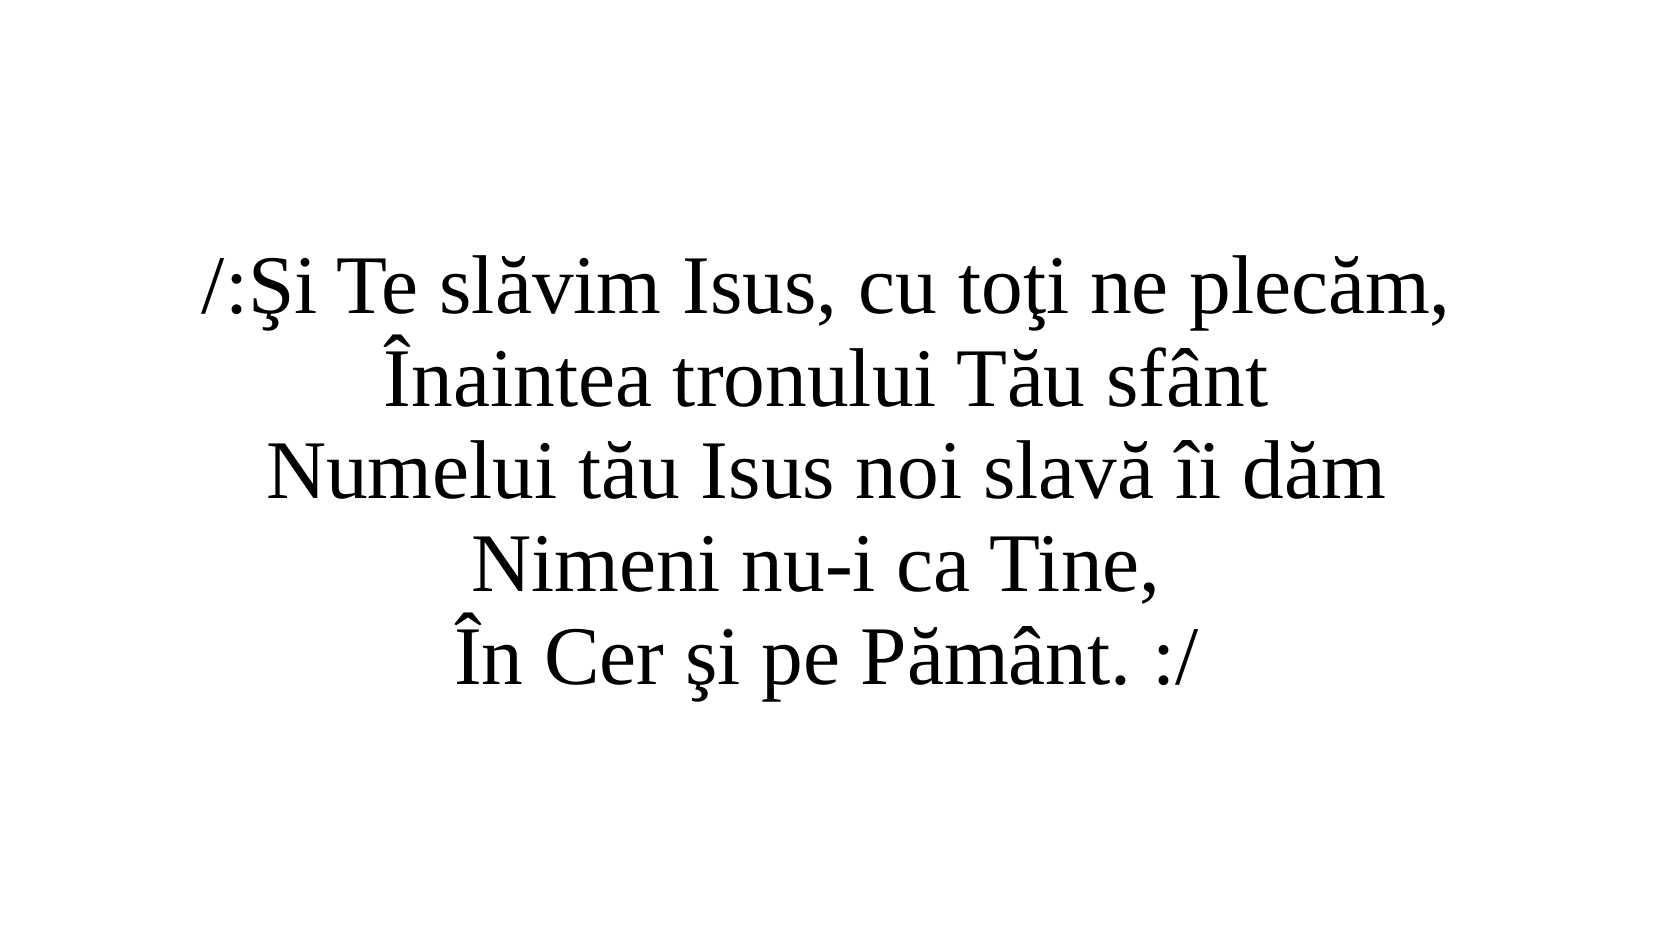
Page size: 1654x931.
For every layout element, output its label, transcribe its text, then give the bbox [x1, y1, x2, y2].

subtitle /:Şi Te slăvim Isus, cu toţi ne plecăm, Înaintea tronului Tău sfânt Numelui tău Isus noi slavă îi dăm Nimeni nu-i ca Tine, În Cer şi pe Pământ. :/ [165, 205, 1489, 745]
